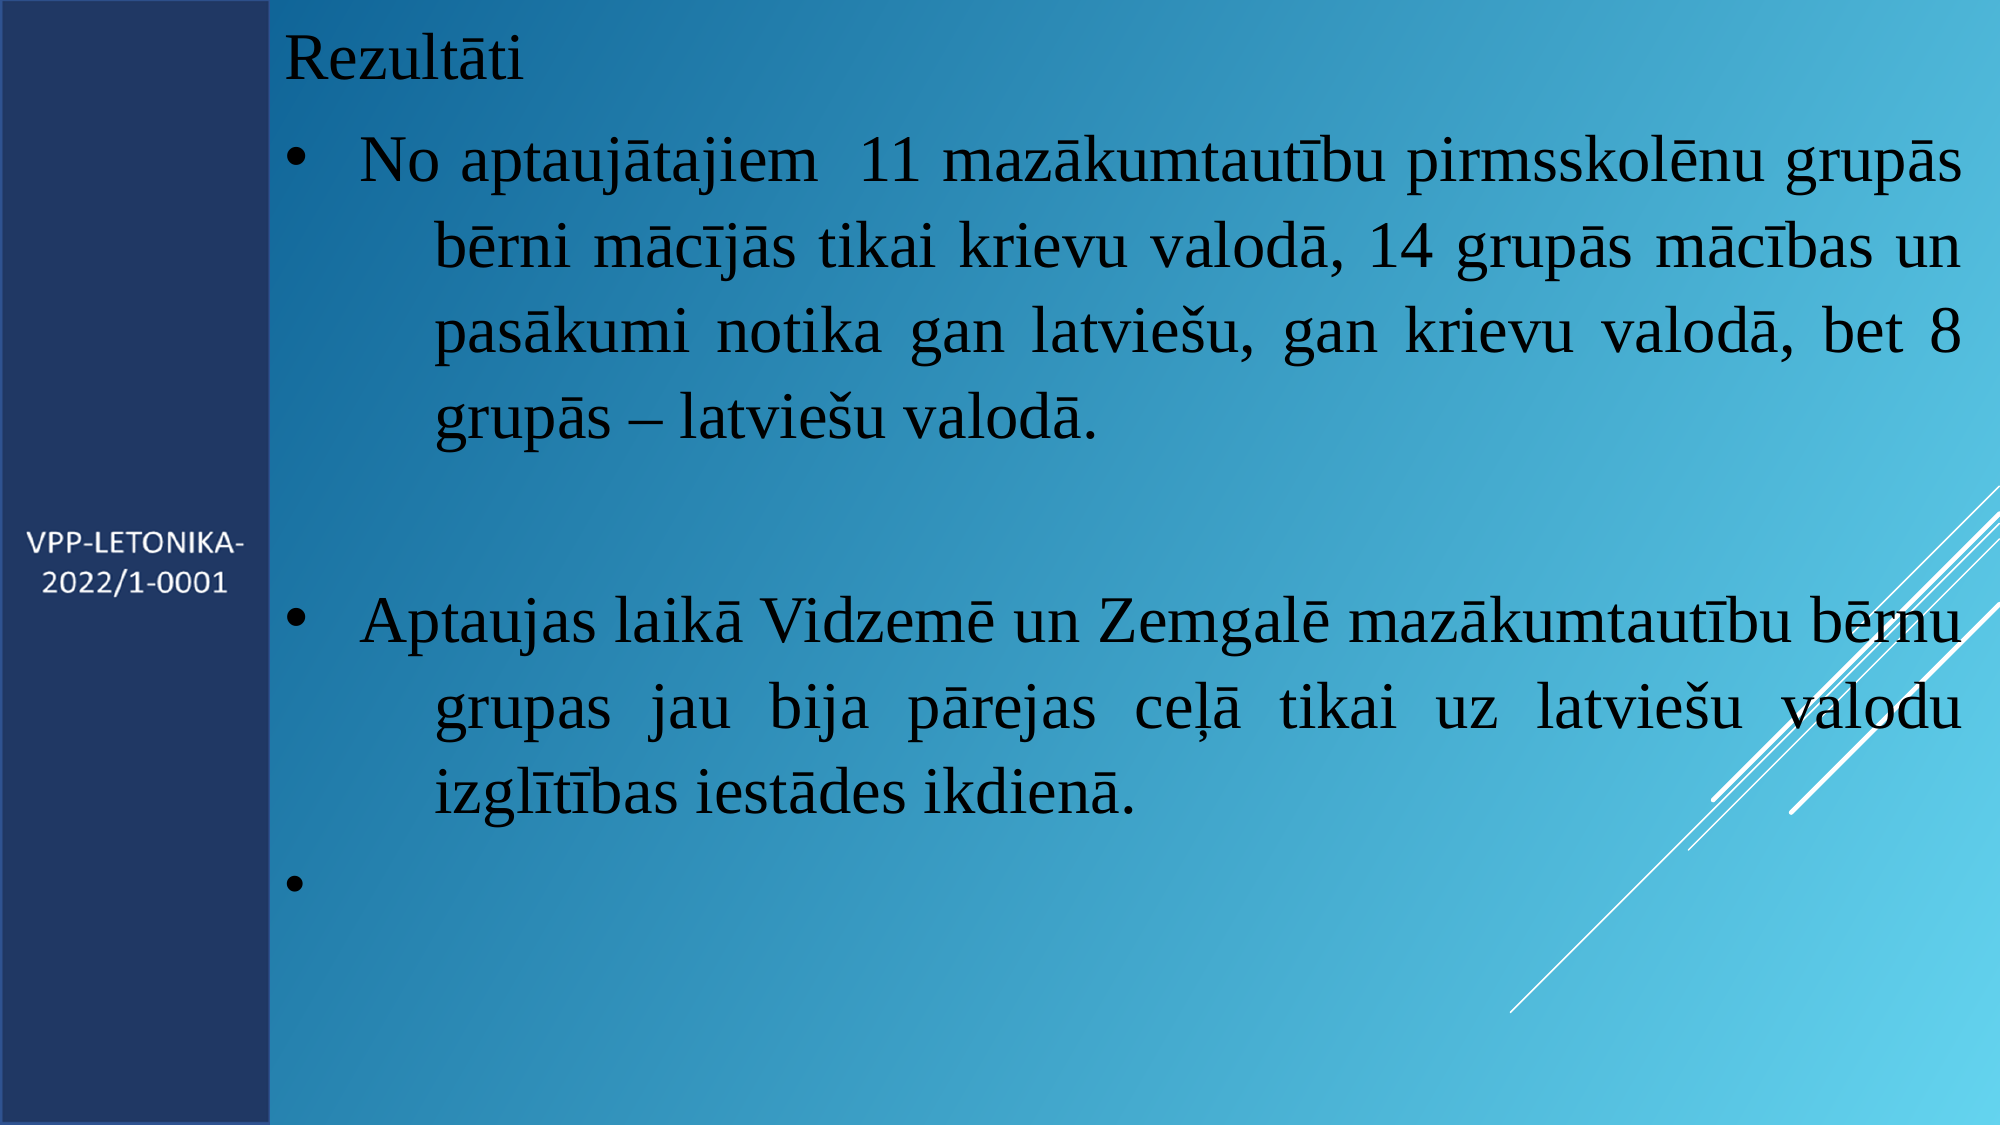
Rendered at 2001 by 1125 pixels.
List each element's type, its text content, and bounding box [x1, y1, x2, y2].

picture [0, 0, 270, 1125]
text_box Rezultāti No aptaujātajiem 11 mazākumtautību pirmsskolēnu grupās bērni mācījās tikai krievu valodā, 14 grupās mācības un pasākumi notika gan latviešu, gan krievu valodā, bet 8 grupās – latviešu valodā. Aptaujas laikā Vidzemē un Zemgalē mazākumtautību bērnu grupas jau bija pārejas ceļā tikai uz latviešu valodu izglītības iestādes ikdienā. [270, 0, 1980, 1018]
